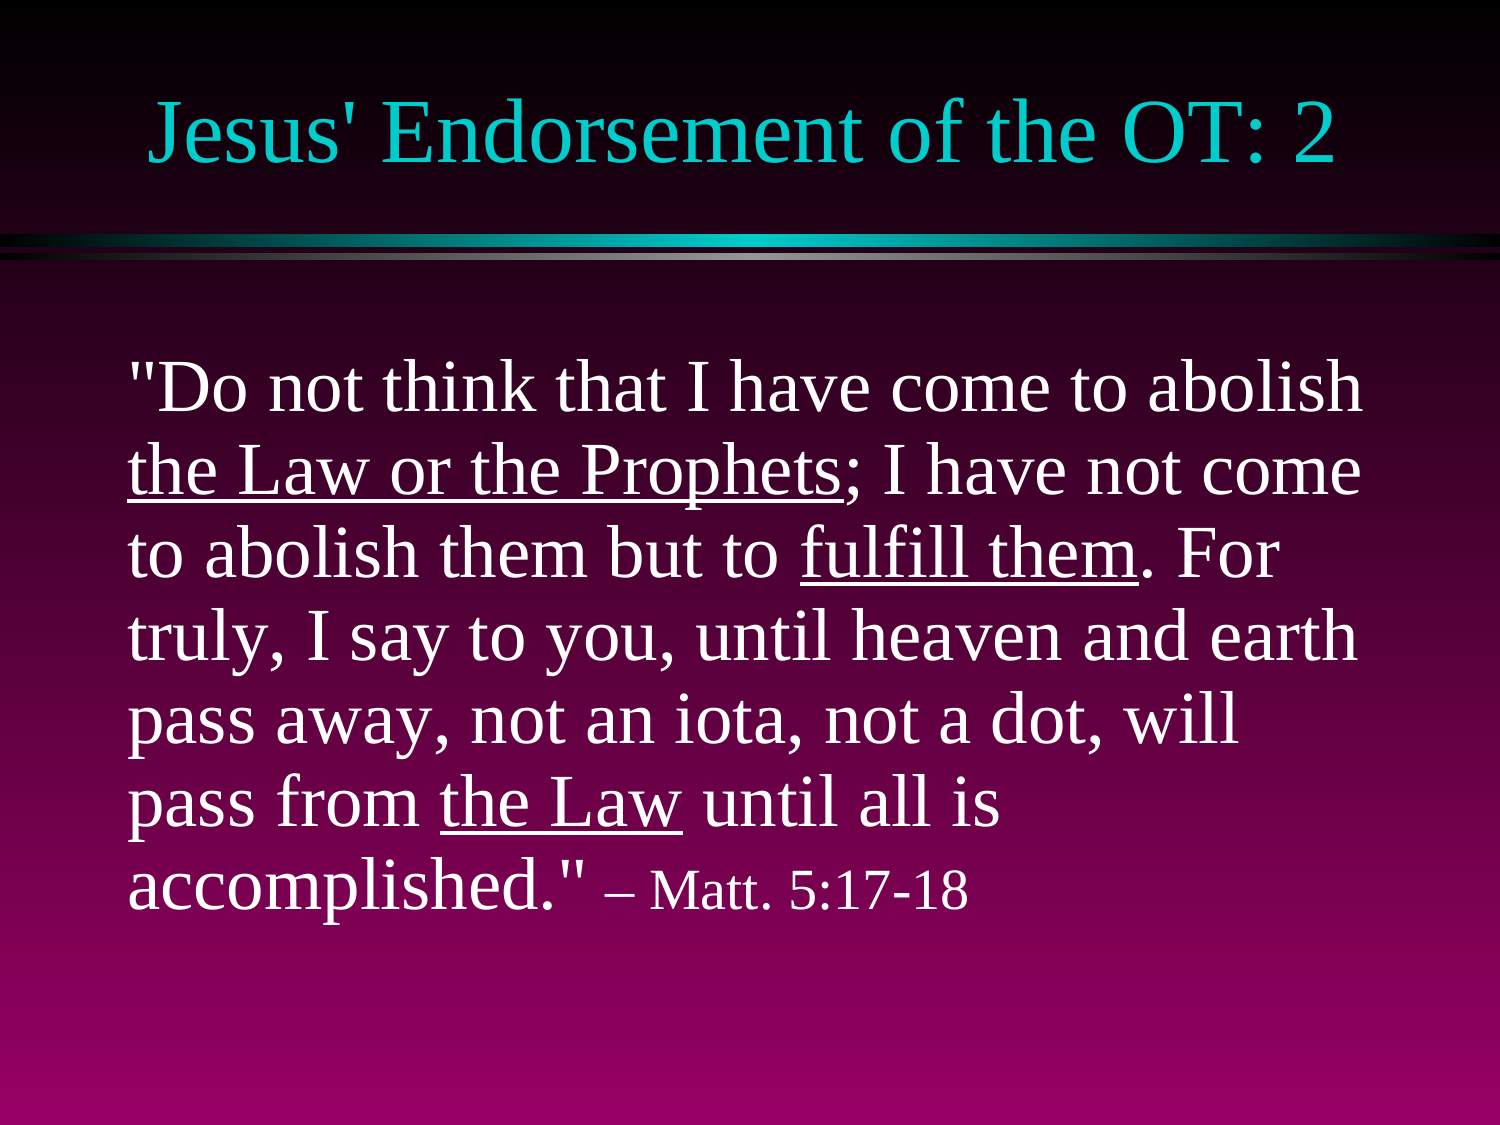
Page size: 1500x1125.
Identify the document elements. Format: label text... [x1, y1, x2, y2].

title Jesus' Endorsement of the OT: 2 [99, 37, 1388, 225]
text_box "Do not think that I have come to abolish the Law or the Prophets; I have not come to abolish them but to fulfill them. For truly, I say to you, until heaven and earth pass away, not an iota, not a dot, will pass from the Law until all is accomplished." – Matt. 5:17-18 [112, 337, 1388, 934]
